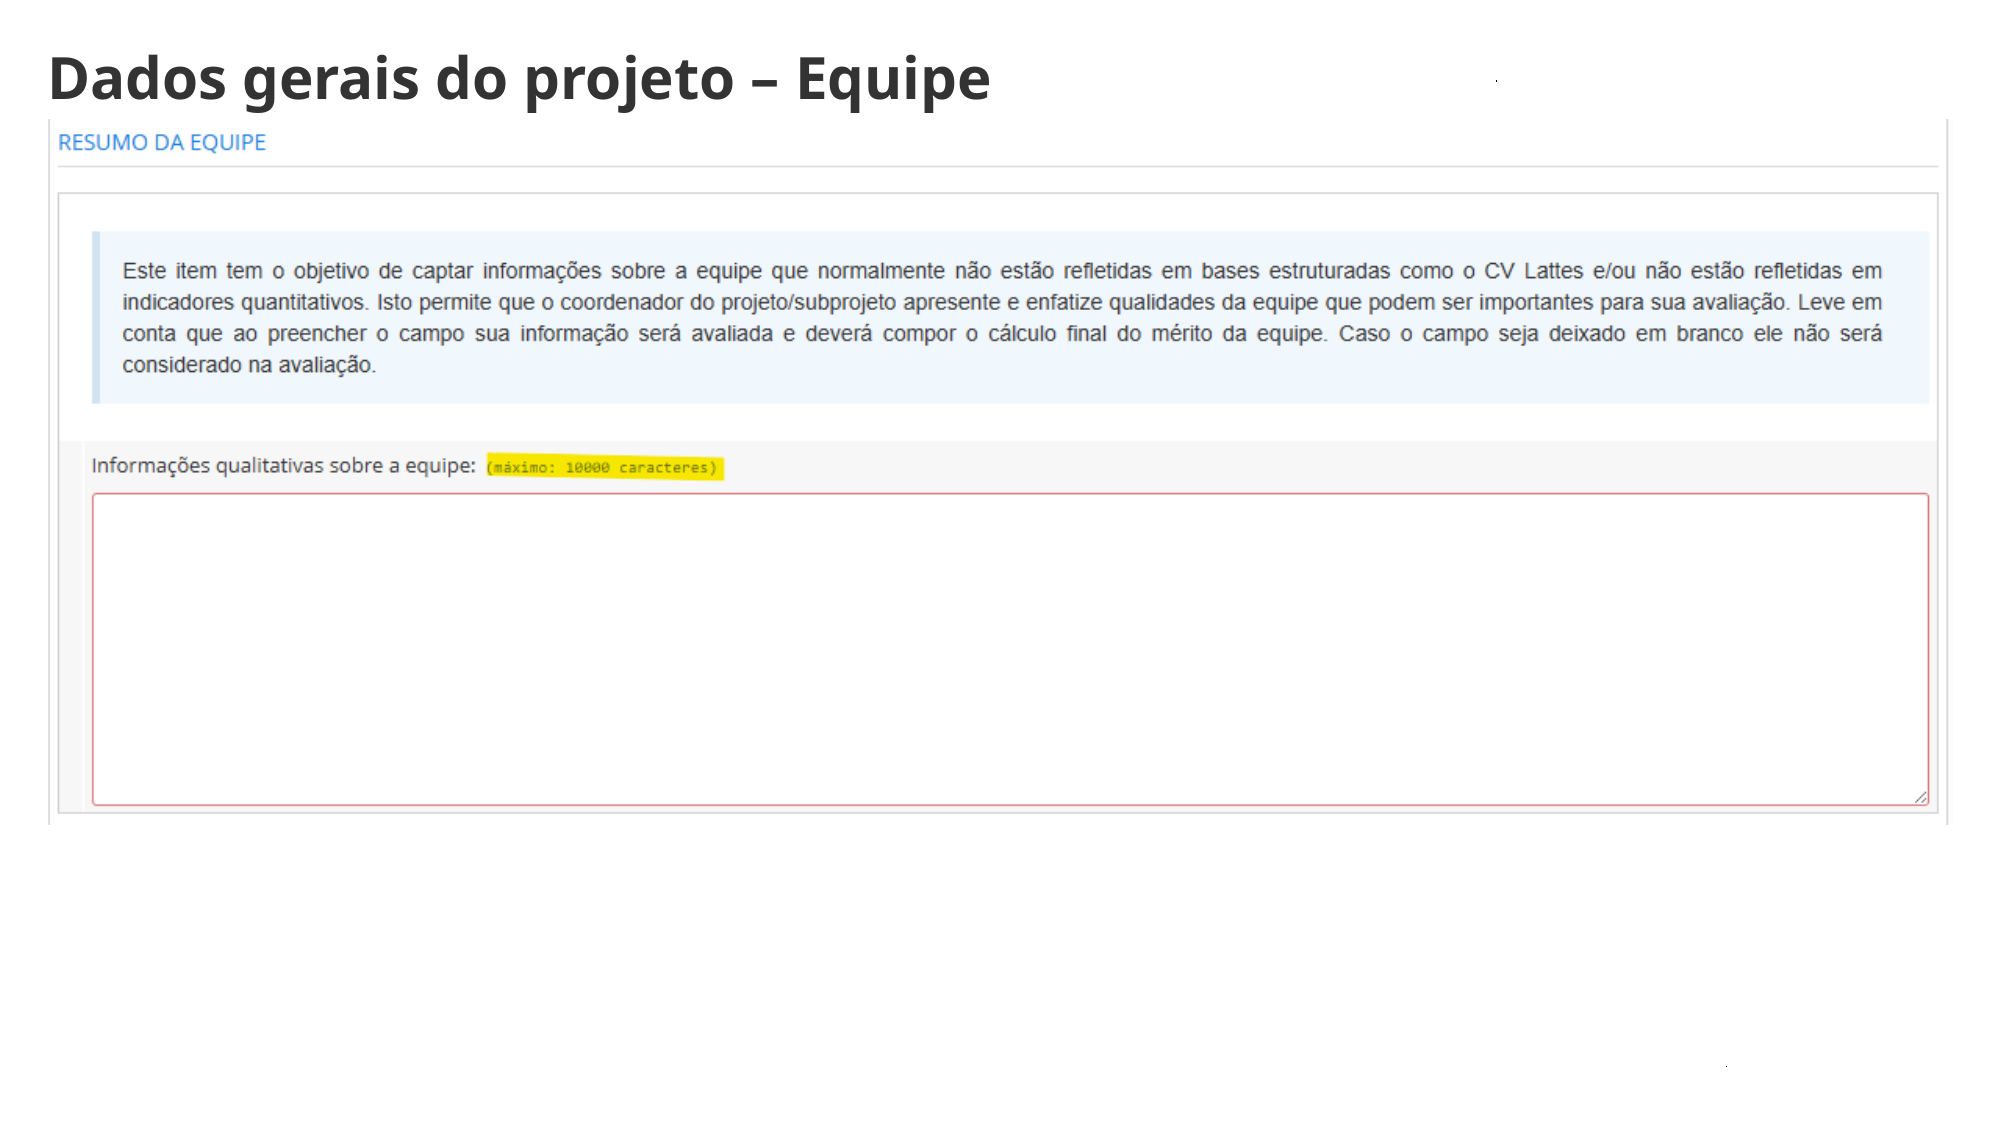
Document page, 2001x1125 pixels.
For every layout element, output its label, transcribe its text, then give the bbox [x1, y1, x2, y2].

title Dados gerais do projeto – Equipe [32, 29, 1982, 120]
picture [47, 119, 1953, 825]
